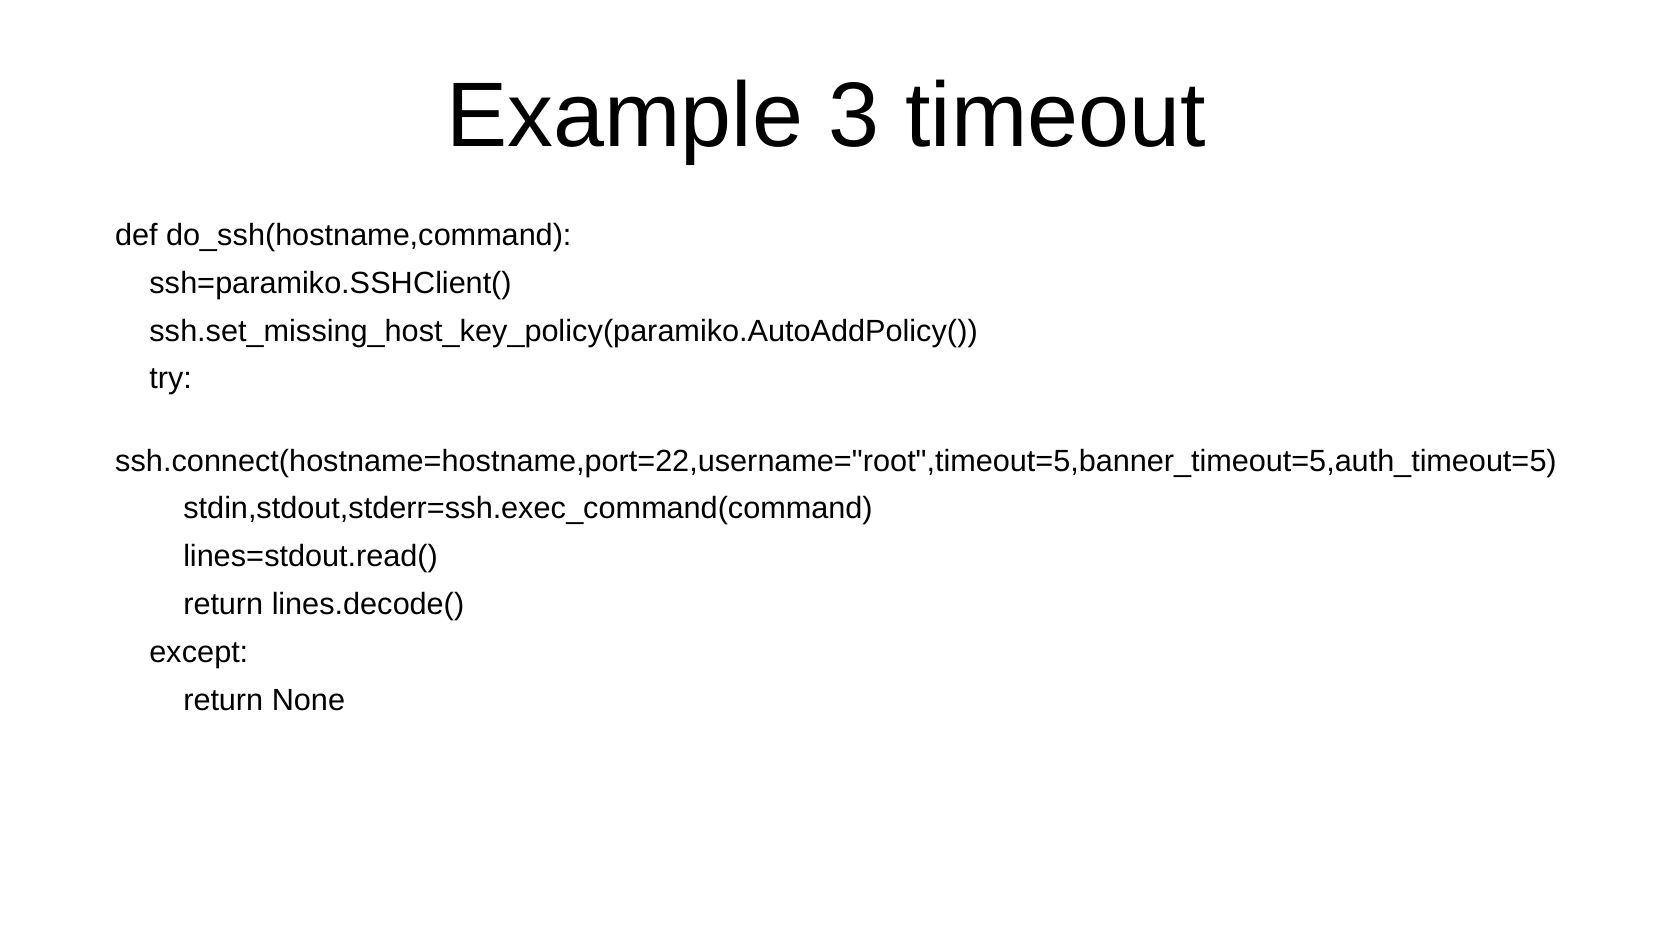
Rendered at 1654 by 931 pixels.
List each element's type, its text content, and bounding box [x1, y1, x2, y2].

list def do_ssh(hostname,command): ssh=paramiko.SSHClient() ssh.set_missing_host_key_policy(paramiko.AutoAddPolicy()) try: ssh.connect(hostname=hostname,port=22,username="root",timeout=5,banner_timeout=5,auth_timeout=5) stdin,stdout,stderr=ssh.exec_command(command) lines=stdout.read() return lines.decode() except: return None [82, 217, 1571, 758]
title Example 3 timeout [82, 37, 1571, 193]
